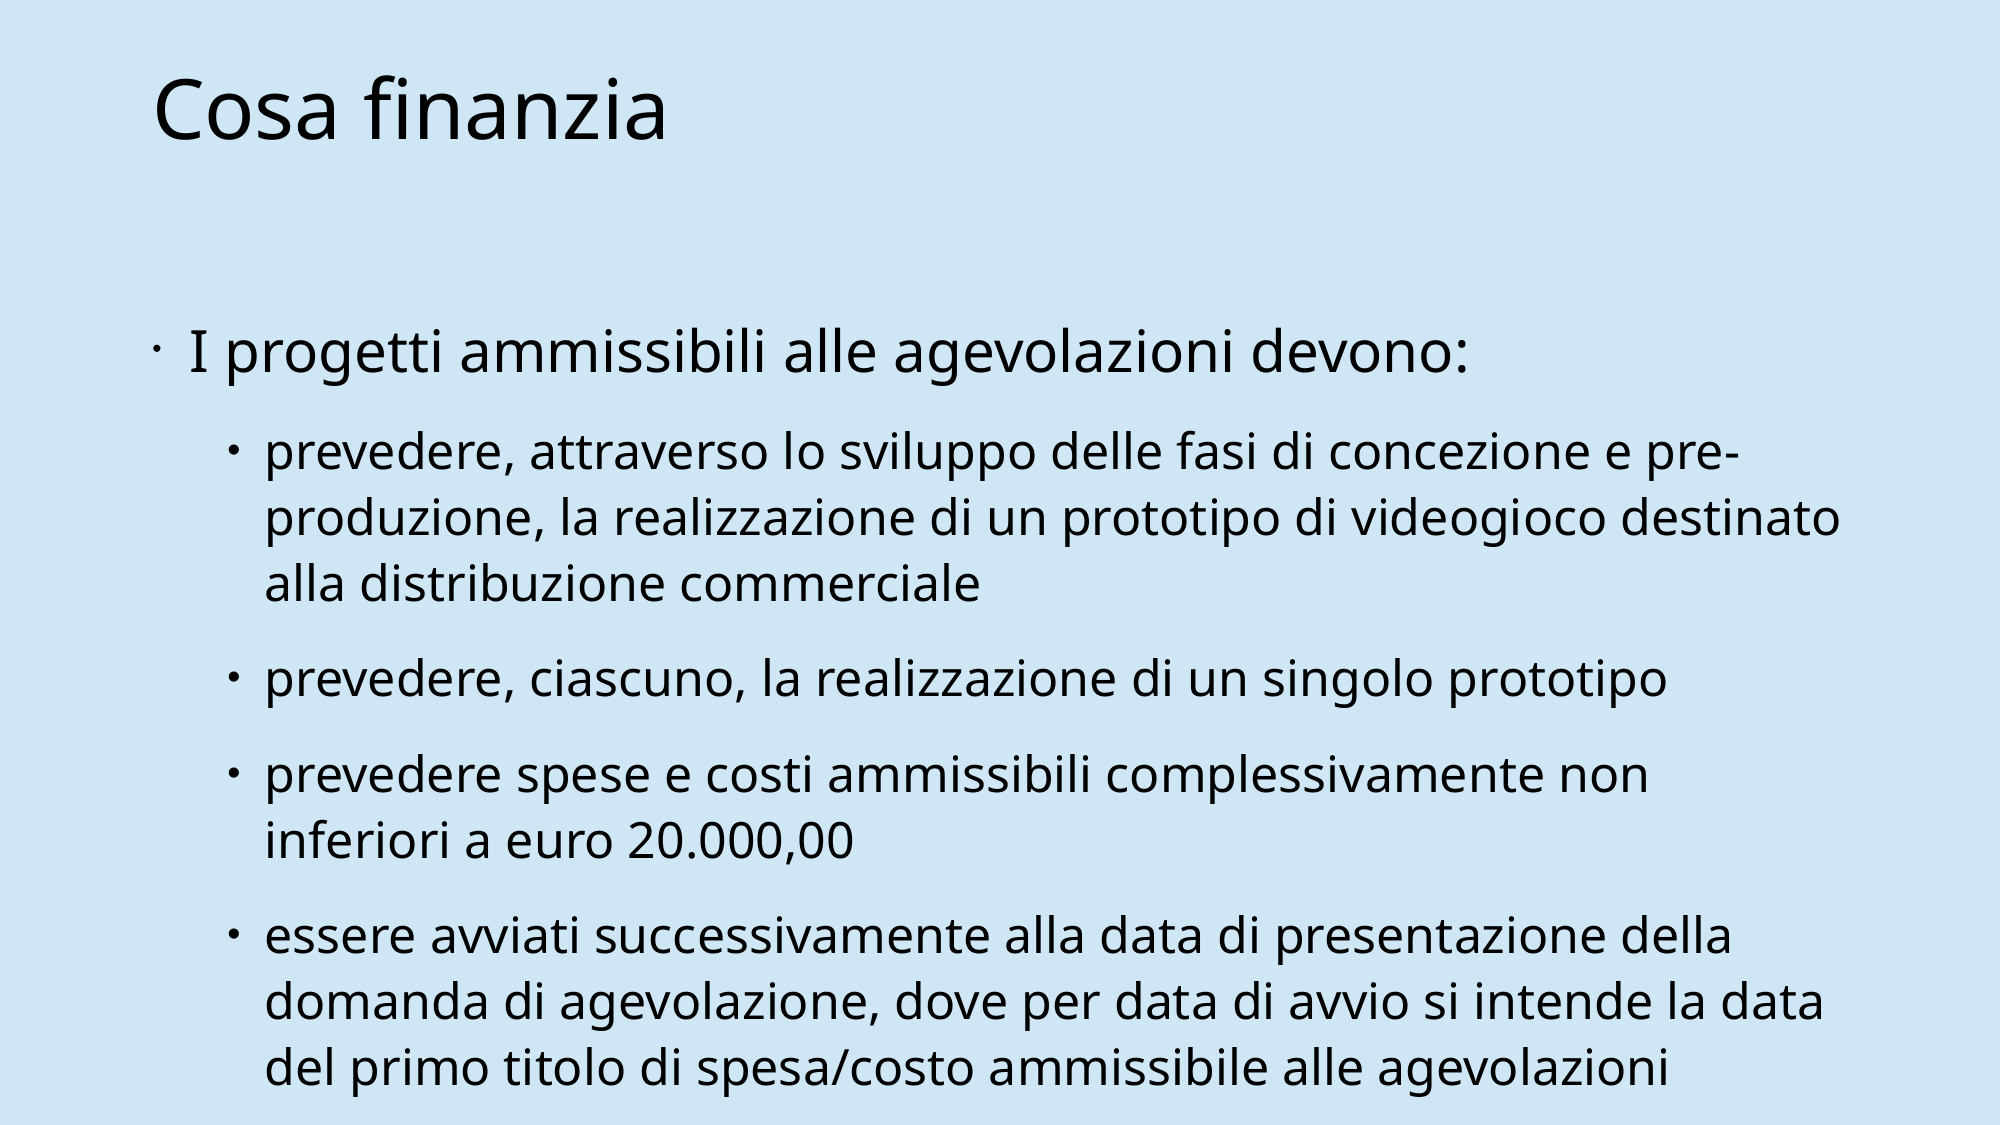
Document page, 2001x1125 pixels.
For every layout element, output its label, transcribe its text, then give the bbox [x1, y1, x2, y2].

title Cosa finanzia [137, 59, 1863, 278]
list I progetti ammissibili alle agevolazioni devono: prevedere, attraverso lo sviluppo delle fasi di concezione e pre-produzione, la realizzazione di un prototipo di videogioco destinato alla distribuzione commerciale prevedere, ciascuno, la realizzazione di un singolo prototipo prevedere spese e costi ammissibili complessivamente non inferiori a euro 20.000,00 essere avviati successivamente alla data di presentazione della domanda di agevolazione, dove per data di avvio si intende la data del primo titolo di spesa/costo ammissibile alle agevolazioni essere ultimati entro 18 mesi dalla data del provvedimento di concessione delle agevolazioni, dove per data di ultimazione si intende la data dell’ultimo titolo di spesa/costo ammissibile alle agevolazioni [137, 299, 1863, 1014]
